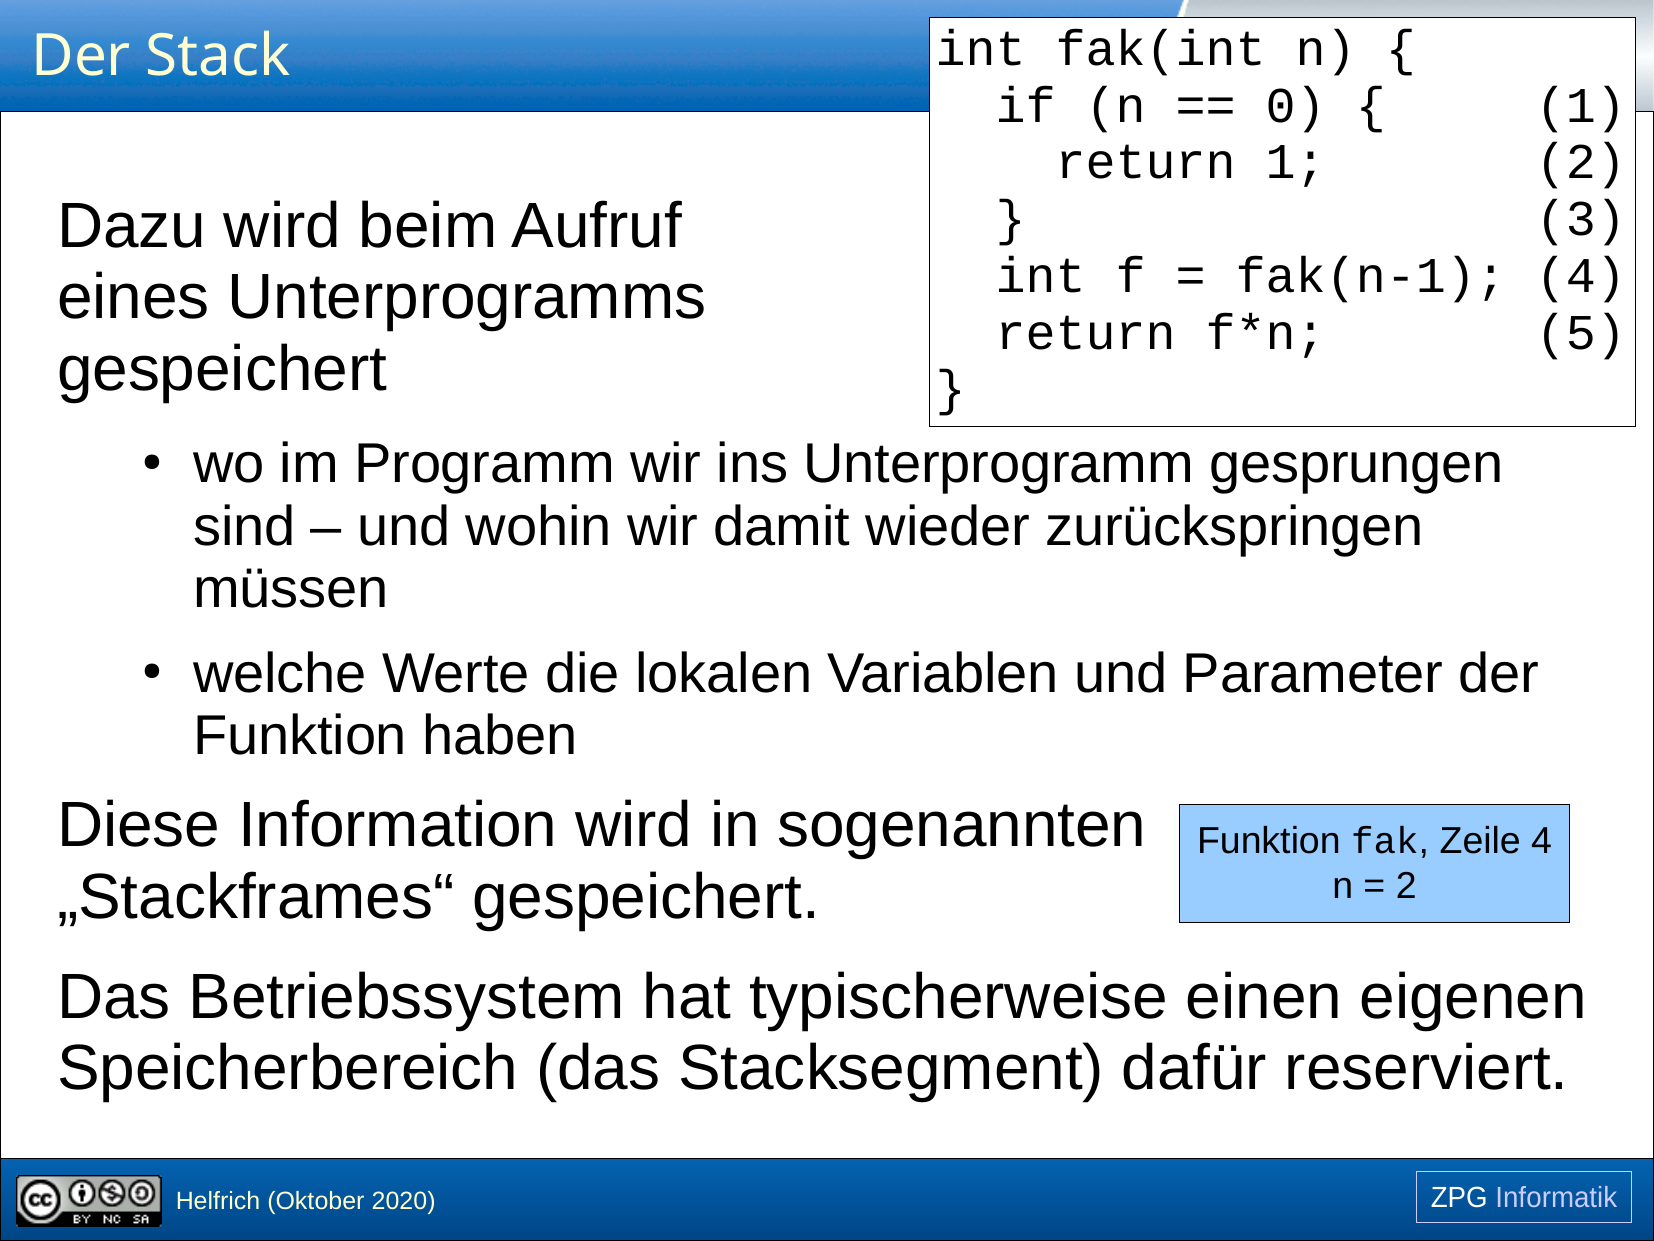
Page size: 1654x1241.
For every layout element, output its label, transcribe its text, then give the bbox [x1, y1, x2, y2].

text_box int fak(int n) { if (n == 0) { (1) return 1; (2) } (3) int f = fak(n-1); (4) return f*n; (5) } [929, 17, 1636, 427]
picture [0, 0, 1654, 111]
title Der Stack [31, 14, 1151, 92]
list Dazu wird beim Aufruf eines Unterprogramms gespeichert wo im Programm wir ins Unterprogramm gesprungen sind – und wohin wir damit wieder zurückspringen müssen welche Werte die lokalen Variablen und Parameter der Funktion haben Diese Information wird in sogenannten „Stackframes“ gespeichert. Das Betriebssystem hat typischerweise einen eigenen Speicherbereich (das Stacksegment) dafür reserviert. [57, 189, 1605, 1158]
text_box Funktion fak, Zeile 4 n = 2 [1179, 804, 1570, 923]
picture [16, 1175, 162, 1227]
